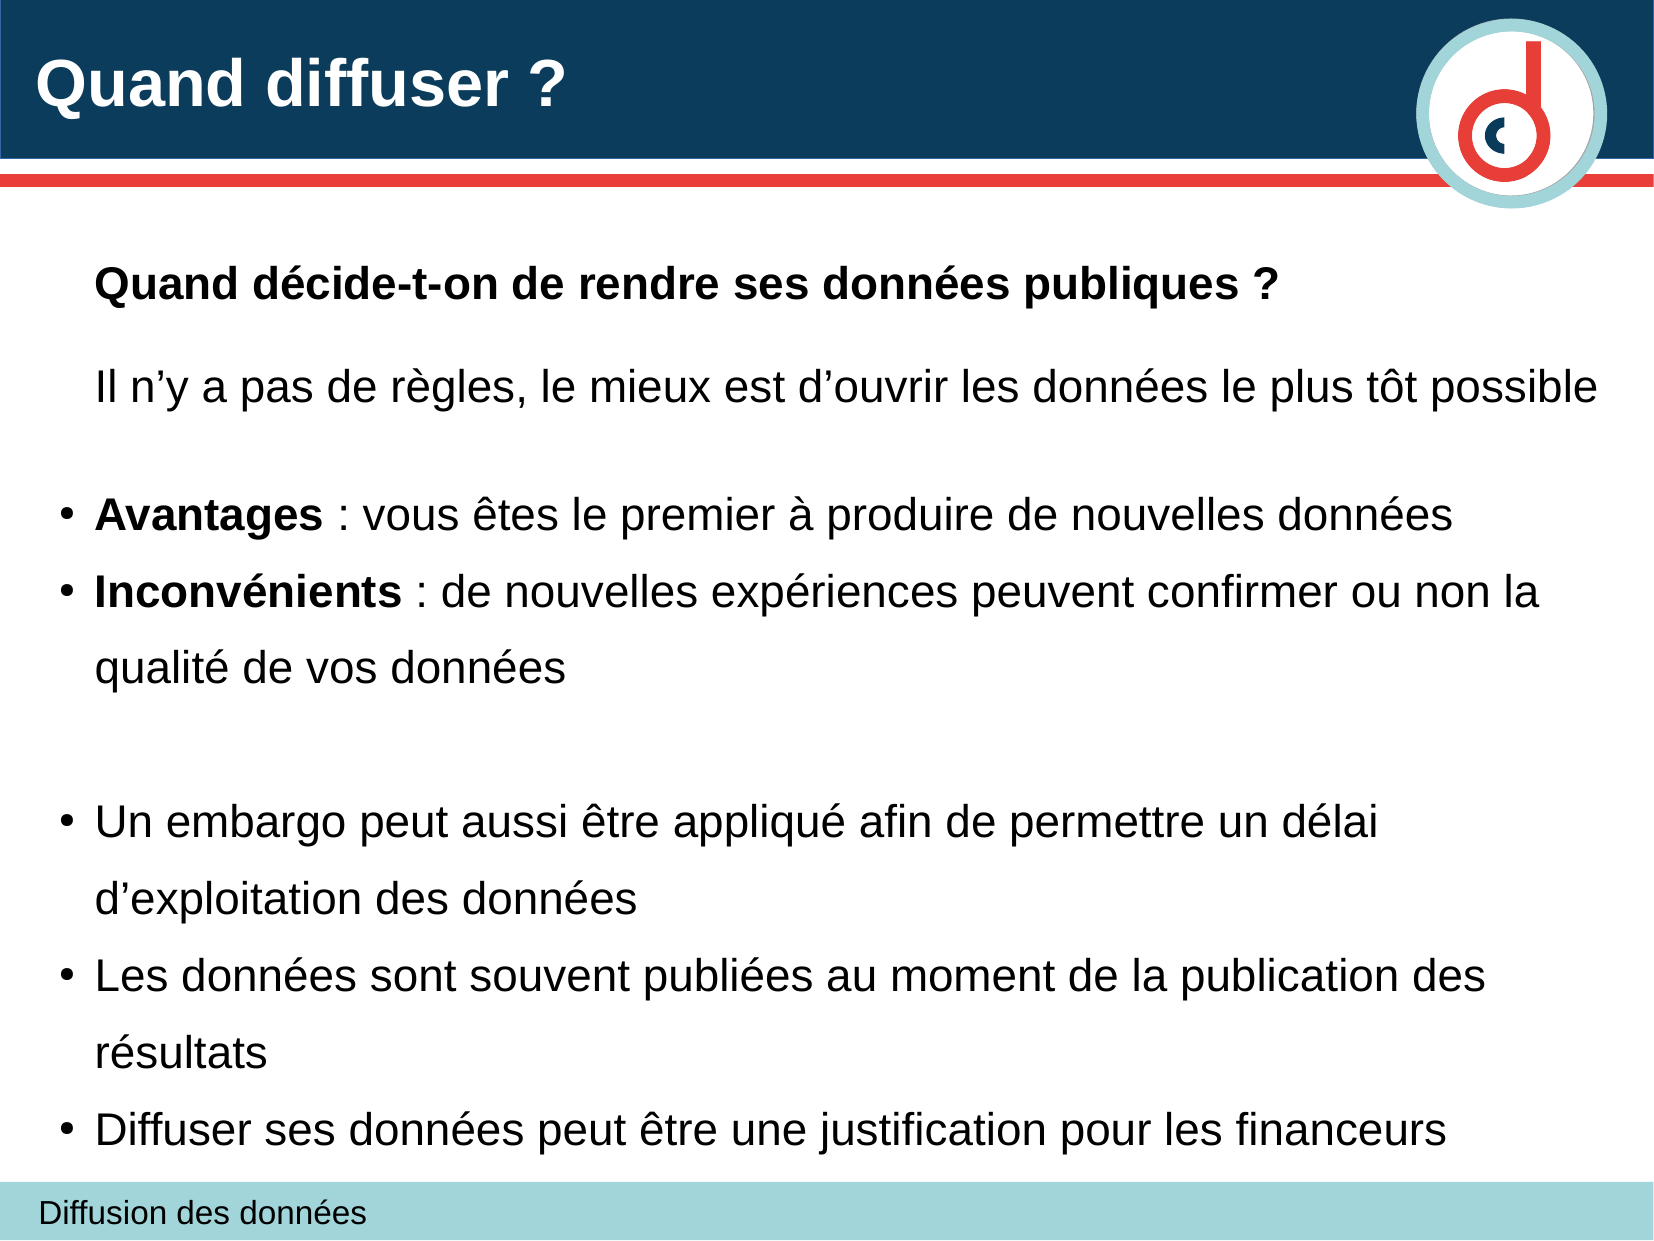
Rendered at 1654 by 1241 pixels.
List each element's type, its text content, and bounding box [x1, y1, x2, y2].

text_box Diffusion des données [23, 1187, 621, 1241]
text_box Quand décide-t-on de rendre ses données publiques ? Il n’y a pas de règles, le mieux est d’ouvrir les données le plus tôt possible Avantages : vous êtes le premier à produire de nouvelles données Inconvénients : de nouvelles expériences peuvent confirmer ou non la qualité de vos données Un embargo peut aussi être appliqué afin de permettre un délai d’exploitation des données Les données sont souvent publiées au moment de la publication des résultats Diffuser ses données peut être une justification pour les financeurs [59, 206, 1609, 1156]
title Quand diffuser ? [35, 11, 1430, 159]
